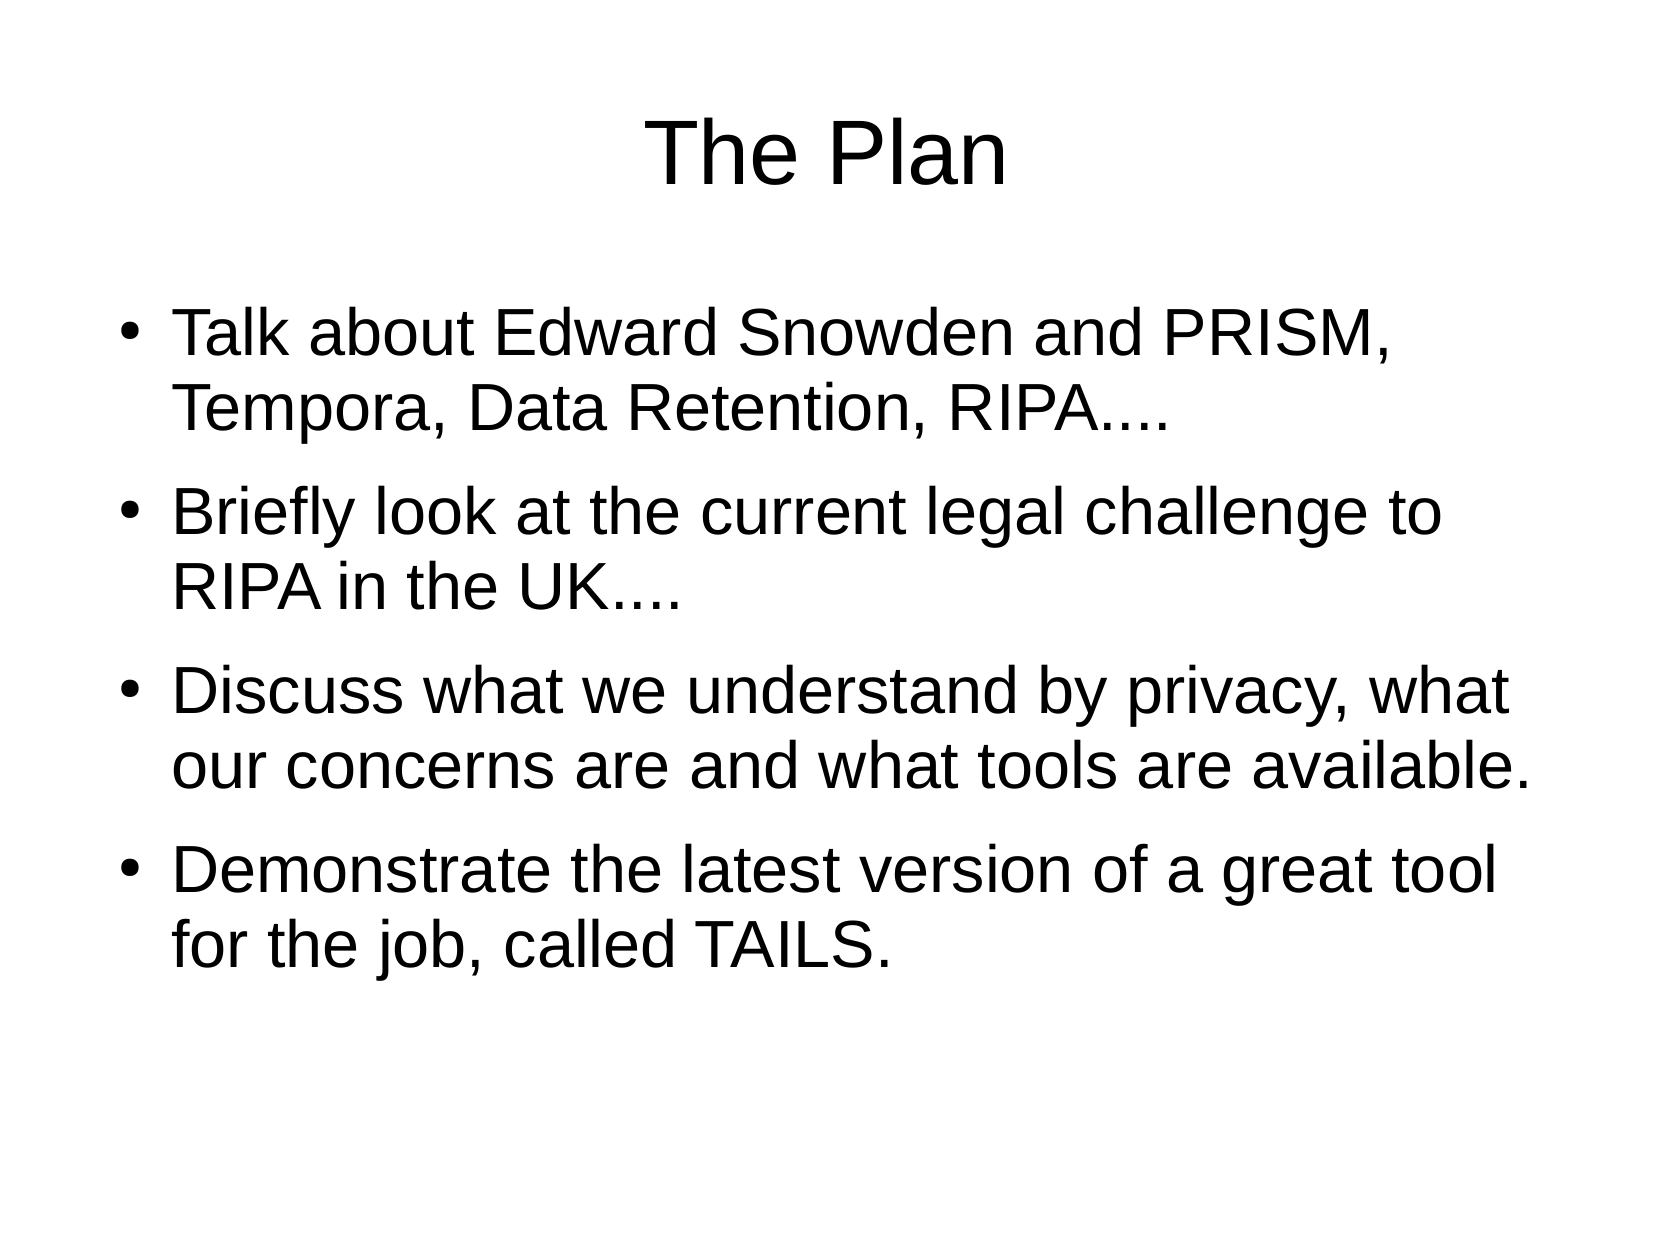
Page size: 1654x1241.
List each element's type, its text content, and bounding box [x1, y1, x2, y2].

list Talk about Edward Snowden and PRISM, Tempora, Data Retention, RIPA.... Briefly look at the current legal challenge to RIPA in the UK.... Discuss what we understand by privacy, what our concerns are and what tools are available. Demonstrate the latest version of a great tool for the job, called TAILS. [100, 295, 1589, 1015]
title The Plan [82, 49, 1571, 257]
